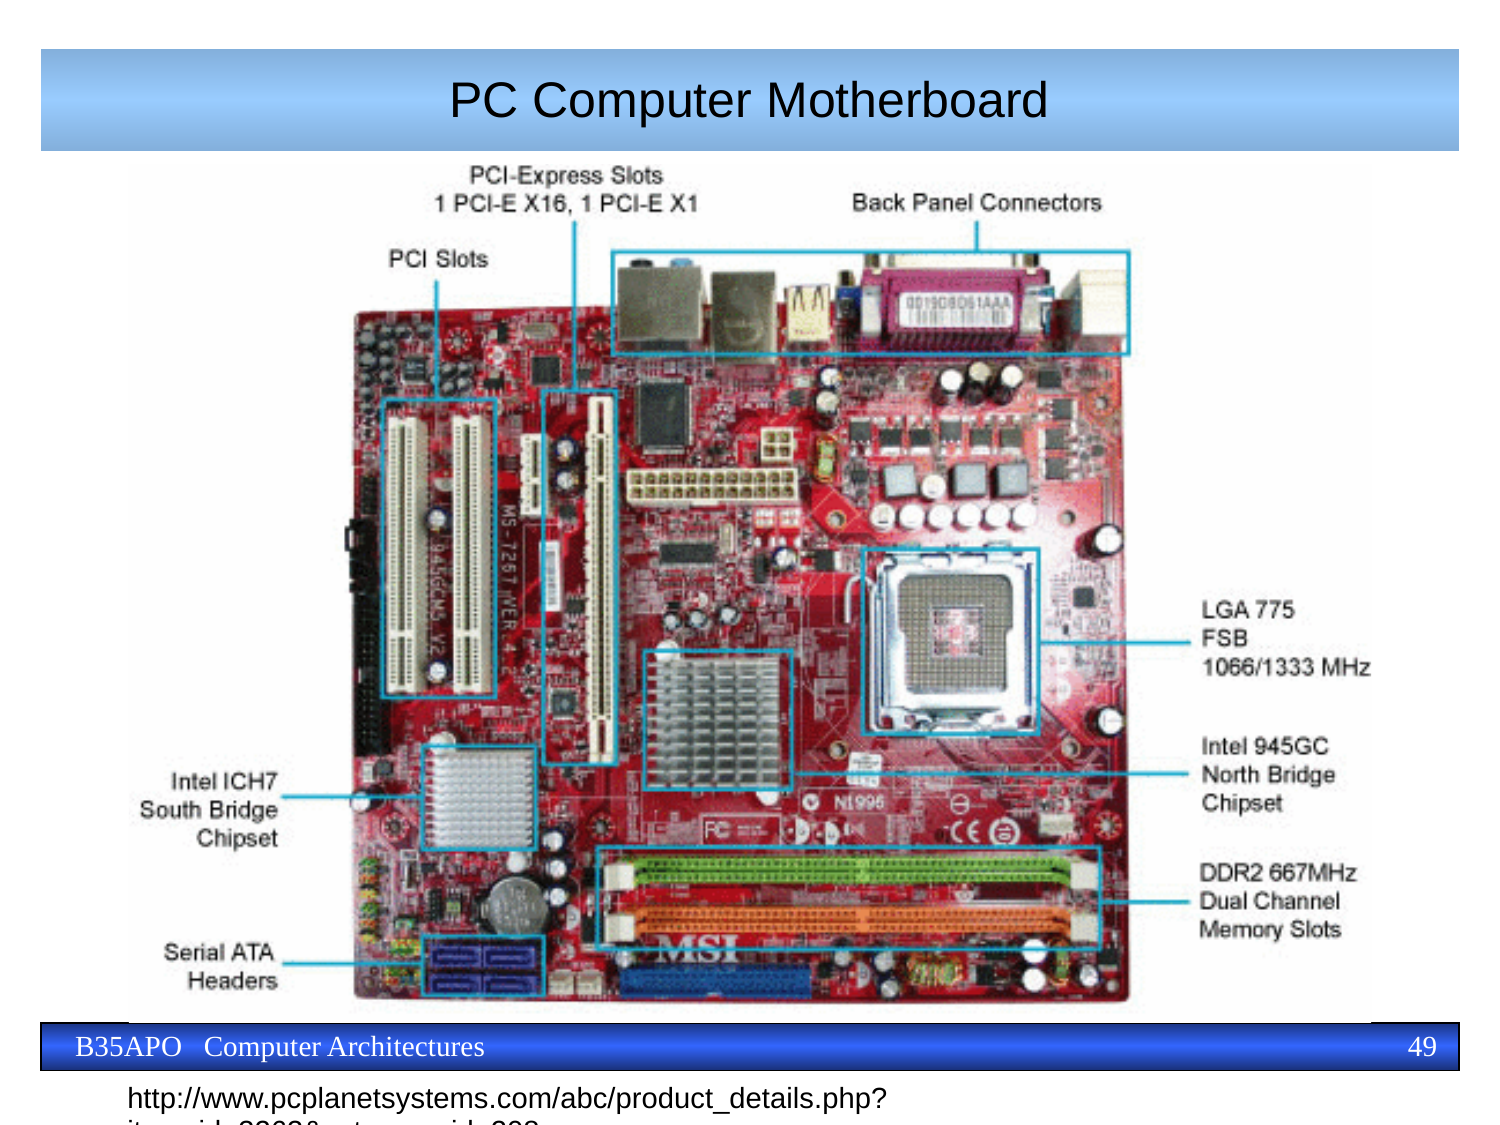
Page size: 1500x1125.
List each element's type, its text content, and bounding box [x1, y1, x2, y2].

title PC Computer Motherboard [41, 49, 1459, 151]
picture [128, 164, 1372, 1023]
text_box http://www.pcplanetsystems.com/abc/product_details.php?item_id=3263&category_id=208 [112, 1074, 1316, 1125]
